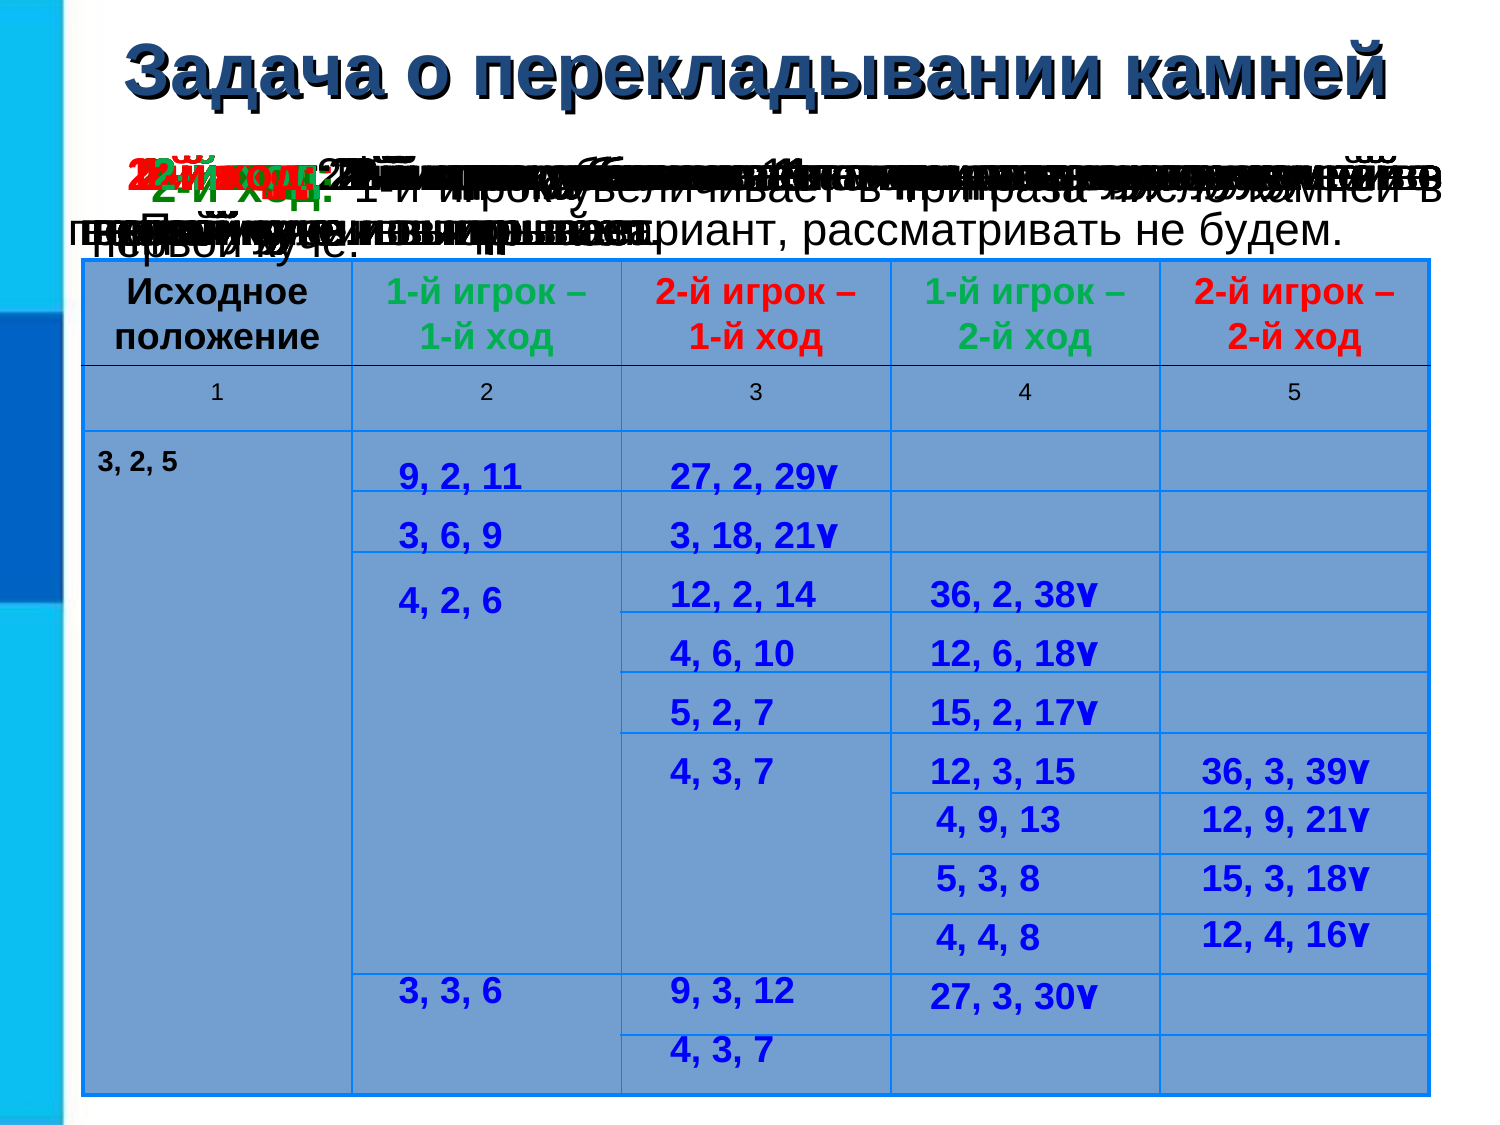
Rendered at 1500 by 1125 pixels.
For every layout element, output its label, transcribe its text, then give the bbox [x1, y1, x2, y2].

table_cell [1161, 432, 1427, 490]
text_box 27, 2, 29٧ [655, 444, 880, 503]
table_cell [892, 734, 915, 792]
table_cell [1134, 794, 1159, 853]
text_box 9, 2, 11 [383, 444, 597, 503]
text_box 5, 3, 8 [921, 845, 1134, 907]
table_header 2-й игрок – 2-й ход [1161, 275, 1427, 365]
table_cell [1161, 553, 1427, 611]
text_box 12, 9, 21٧ [1186, 786, 1412, 845]
text_box 9, 3, 12 [655, 958, 869, 1017]
text_box 36, 2, 38٧ [915, 562, 1140, 621]
text_box 1-й ход: 2-й игрок добавляет 1 камень в первую кучу. Получили повторный вариант, рассматривать не будем. [64, 137, 1447, 263]
table_header 1-й игрок – 2-й ход [892, 275, 1159, 365]
table_header Исходное положение [85, 275, 351, 365]
text_box 4, 3, 7 [655, 739, 869, 801]
text_box 4, 9, 13 [921, 786, 1134, 845]
table_cell [622, 432, 890, 490]
table_cell [869, 673, 890, 732]
text_box 5, 2, 7 [655, 680, 869, 739]
text_box Задача о перекладывании камней [88, 30, 1425, 119]
table_cell [1161, 492, 1427, 551]
table_cell [622, 734, 890, 973]
table_cell [622, 1036, 890, 1093]
table_header 1-й игрок – 1-й ход [353, 275, 621, 365]
table_cell [622, 613, 655, 671]
table_cell [869, 613, 890, 671]
text_box 3, 6, 9 [383, 503, 597, 564]
table_cell [892, 432, 1159, 490]
table_cell [1129, 734, 1159, 792]
table_header 2-й игрок – 1-й ход [622, 275, 890, 365]
text_box 12, 3, 15 [915, 742, 1129, 801]
text_box 2-й ход: 1-й игрок увеличивает в три раза число камней в первой куче. [76, 263, 1459, 275]
table_cell [1161, 855, 1186, 913]
table_cell [892, 794, 921, 853]
text_box 27, 3, 30٧ [915, 964, 1140, 1025]
table_cell [1161, 613, 1427, 671]
text_box 12, 6, 18٧ [915, 621, 1140, 680]
text_box 15, 3, 18٧ [1186, 845, 1412, 907]
table_cell [880, 492, 890, 551]
text_box 4, 3, 7 [655, 1017, 869, 1078]
table_cell [1161, 975, 1427, 1034]
text_box 3, 3, 6 [383, 958, 597, 1019]
text_box 36, 3, 39٧ [1186, 739, 1412, 786]
table_cell [1161, 1036, 1427, 1093]
table_cell [1140, 673, 1159, 732]
table_cell [1412, 794, 1427, 853]
table_cell 4 [892, 366, 1159, 430]
table_cell [892, 553, 1159, 611]
table_cell [1140, 613, 1159, 671]
table_cell [622, 673, 655, 732]
text_box 4, 2, 6 [383, 568, 597, 629]
table_cell [1412, 855, 1427, 913]
table_cell [892, 915, 921, 973]
text_box 3, 18, 21٧ [655, 503, 880, 564]
table_cell [353, 492, 383, 551]
text_box 12, 4, 16٧ [1186, 907, 1412, 963]
table_cell [892, 855, 921, 913]
table_cell [622, 975, 655, 1034]
table_cell [892, 492, 1159, 551]
text_box 4, 4, 8 [921, 907, 1134, 964]
picture [0, 0, 1500, 1125]
table_cell [353, 432, 621, 490]
table_cell [1161, 734, 1427, 792]
table_cell [1161, 673, 1427, 732]
table_cell 2 [353, 366, 621, 430]
text_box 4, 6, 10 [655, 621, 869, 680]
table_cell [1161, 794, 1186, 853]
text_box 15, 2, 17٧ [915, 680, 1140, 742]
table_cell [892, 1036, 1159, 1093]
table_cell [622, 553, 655, 611]
table_cell [1161, 915, 1427, 973]
table_cell 5 [1161, 366, 1427, 430]
table_cell 3, 2, 5 [85, 432, 351, 1093]
table_cell [869, 975, 890, 1034]
table_cell [353, 975, 621, 1093]
table_cell [597, 492, 621, 551]
table_cell [869, 553, 890, 611]
table_cell [1134, 915, 1159, 973]
table_cell 3 [622, 366, 890, 430]
table_cell 1 [85, 366, 351, 430]
text_box 12, 2, 14 [655, 562, 869, 621]
table_cell [892, 613, 915, 671]
table_cell [892, 975, 1159, 1034]
table_cell [353, 553, 621, 973]
table_cell [622, 492, 655, 551]
table_cell [892, 673, 915, 732]
table_cell [1134, 855, 1159, 913]
